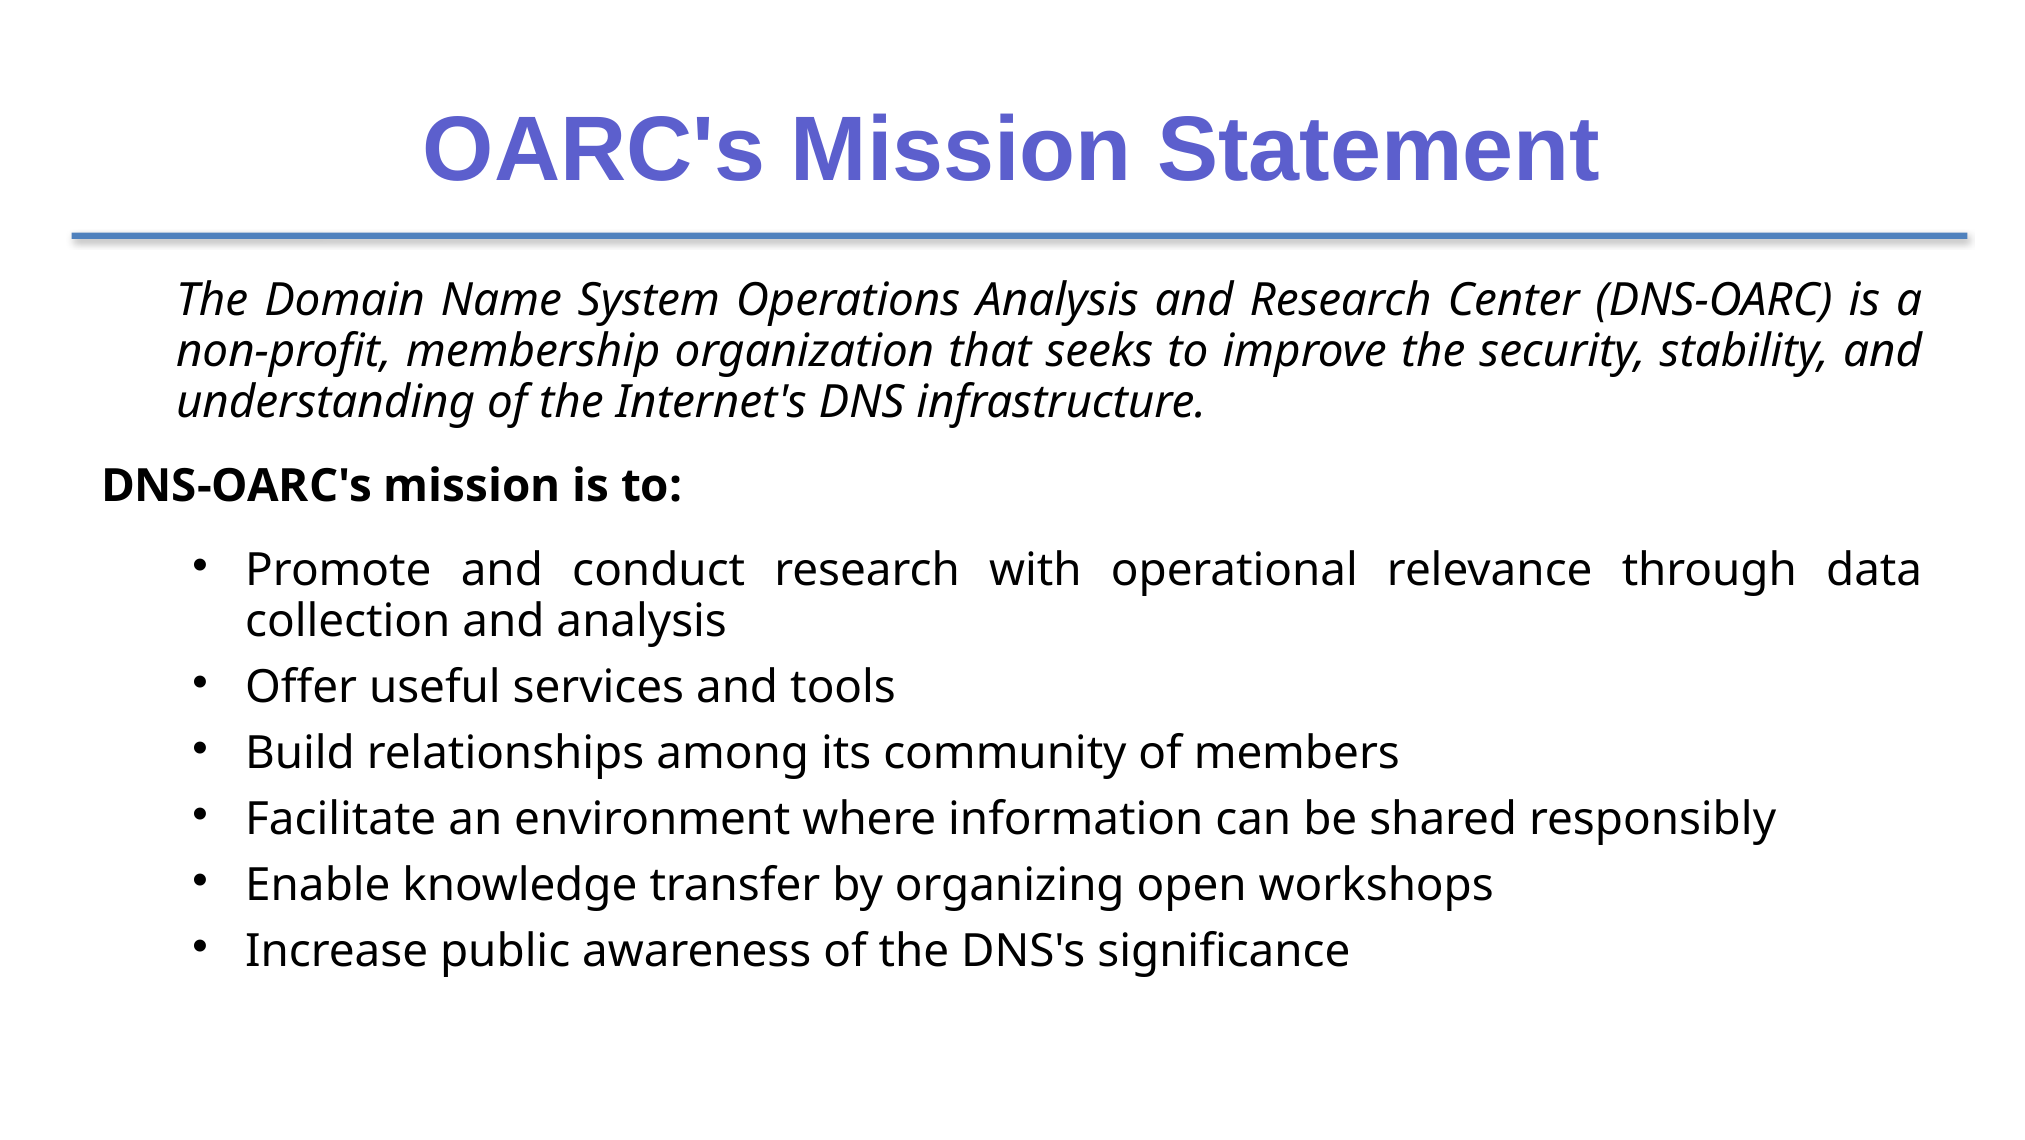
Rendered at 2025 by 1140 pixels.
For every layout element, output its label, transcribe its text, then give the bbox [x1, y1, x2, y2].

text_box The Domain Name System Operations Analysis and Research Center (DNS-OARC) is a non-profit, membership organization that seeks to improve the security, stability, and understanding of the Internet's DNS infrastructure. DNS-OARC's mission is to: Promote and conduct research with operational relevance through data collection and analysis Offer useful services and tools Build relationships among its community of members Facilitate an environment where information can be shared responsibly Enable knowledge transfer by organizing open workshops Increase public awareness of the DNS's significance [101, 271, 1924, 996]
text_box OARC's Mission Statement [101, 45, 1924, 236]
